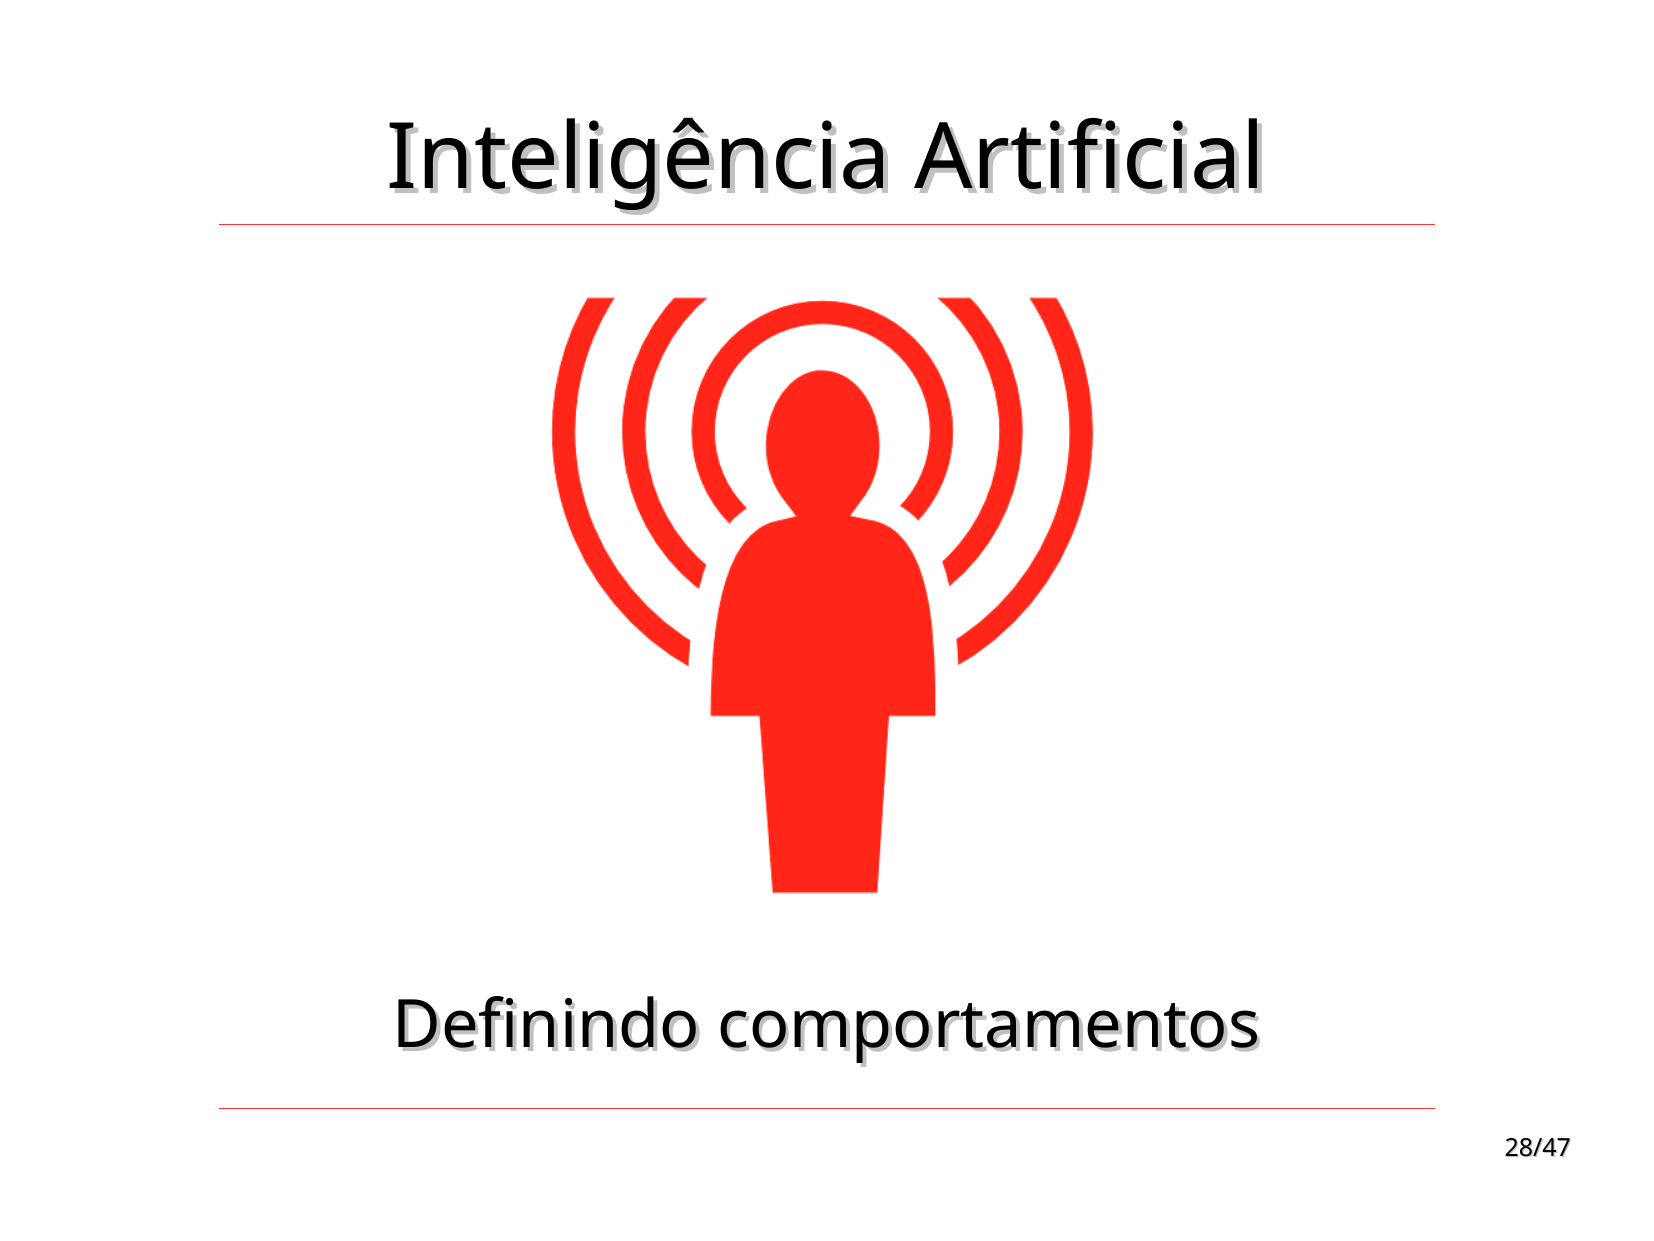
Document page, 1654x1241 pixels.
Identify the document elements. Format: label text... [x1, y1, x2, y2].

text_box Definindo comportamentos [320, 968, 1334, 1069]
title Inteligência Artificial [82, 49, 1571, 257]
picture [506, 275, 1147, 916]
